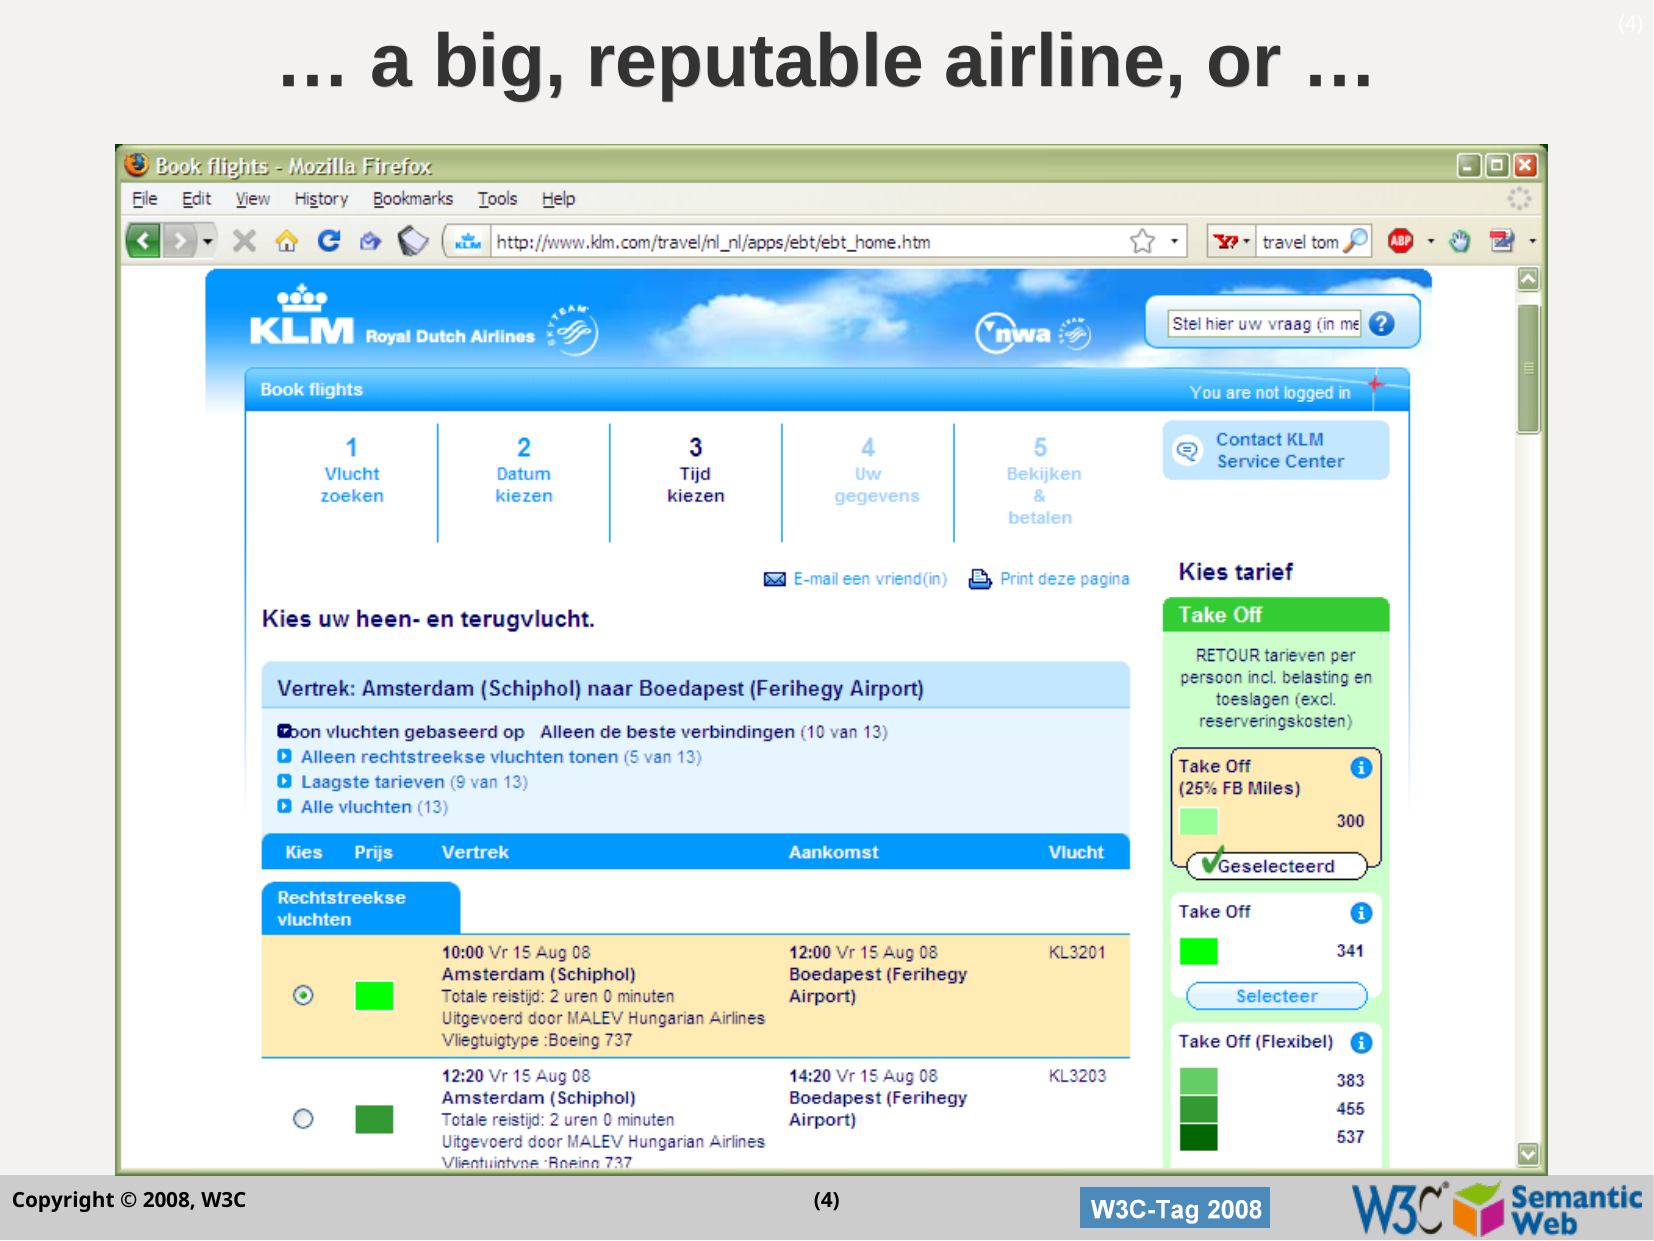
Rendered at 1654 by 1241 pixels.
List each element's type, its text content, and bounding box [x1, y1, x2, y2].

picture [115, 144, 1548, 1177]
picture [1080, 1187, 1270, 1228]
title … a big, reputable airline, or … [0, 0, 1654, 119]
picture [1352, 1178, 1642, 1237]
